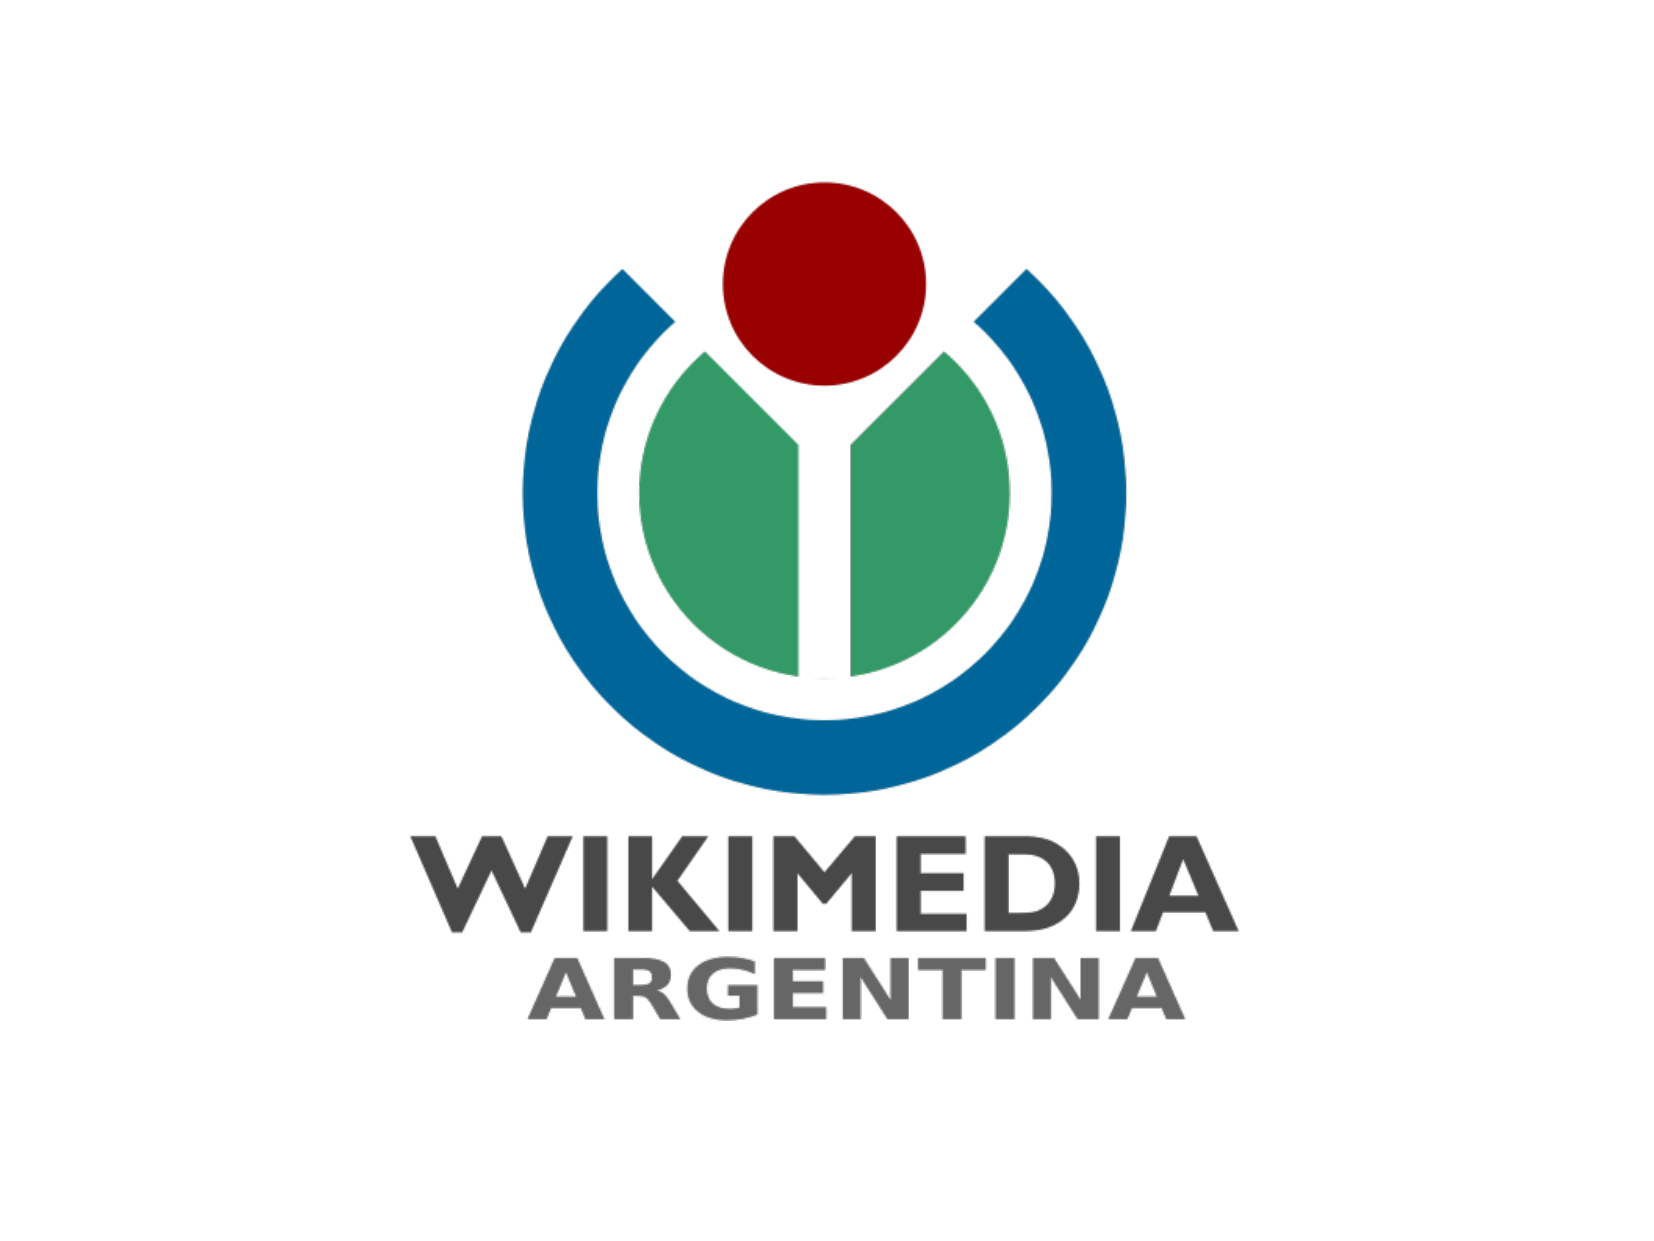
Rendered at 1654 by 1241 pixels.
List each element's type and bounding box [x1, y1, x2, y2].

picture [358, 143, 1297, 1082]
